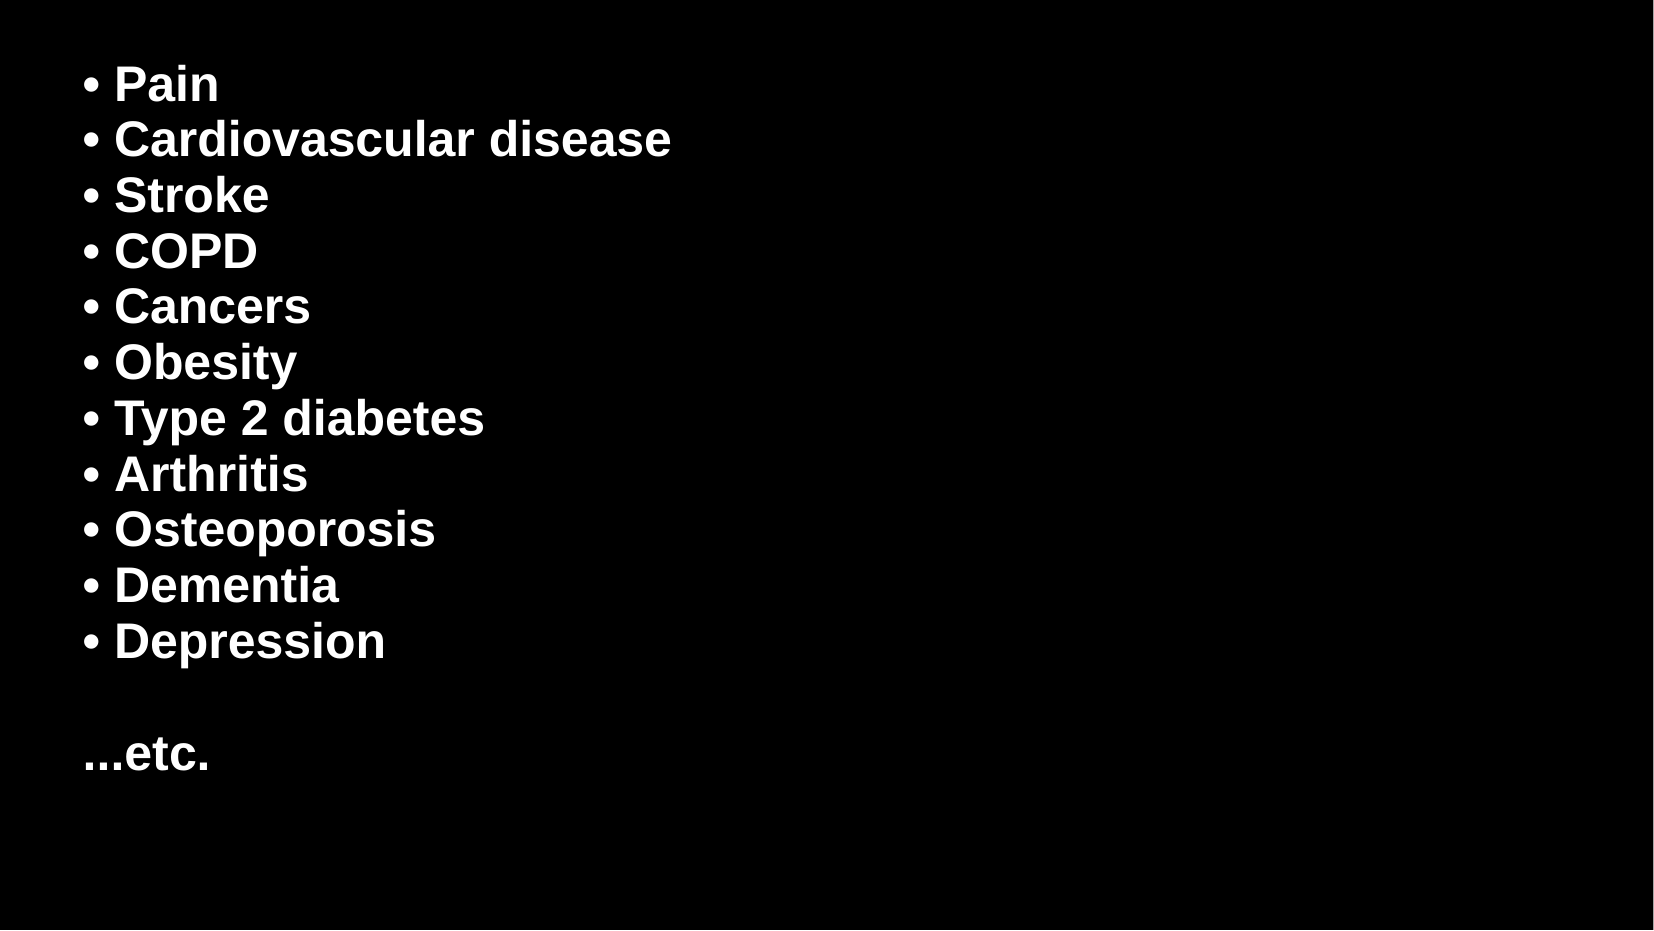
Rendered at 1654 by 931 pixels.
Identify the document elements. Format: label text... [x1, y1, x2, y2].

subtitle • Pain • Cardiovascular disease • Stroke • COPD • Cancers • Obesity • Type 2 diabetes • Arthritis • Osteoporosis • Dementia • Depression ...etc. [82, 0, 1571, 931]
